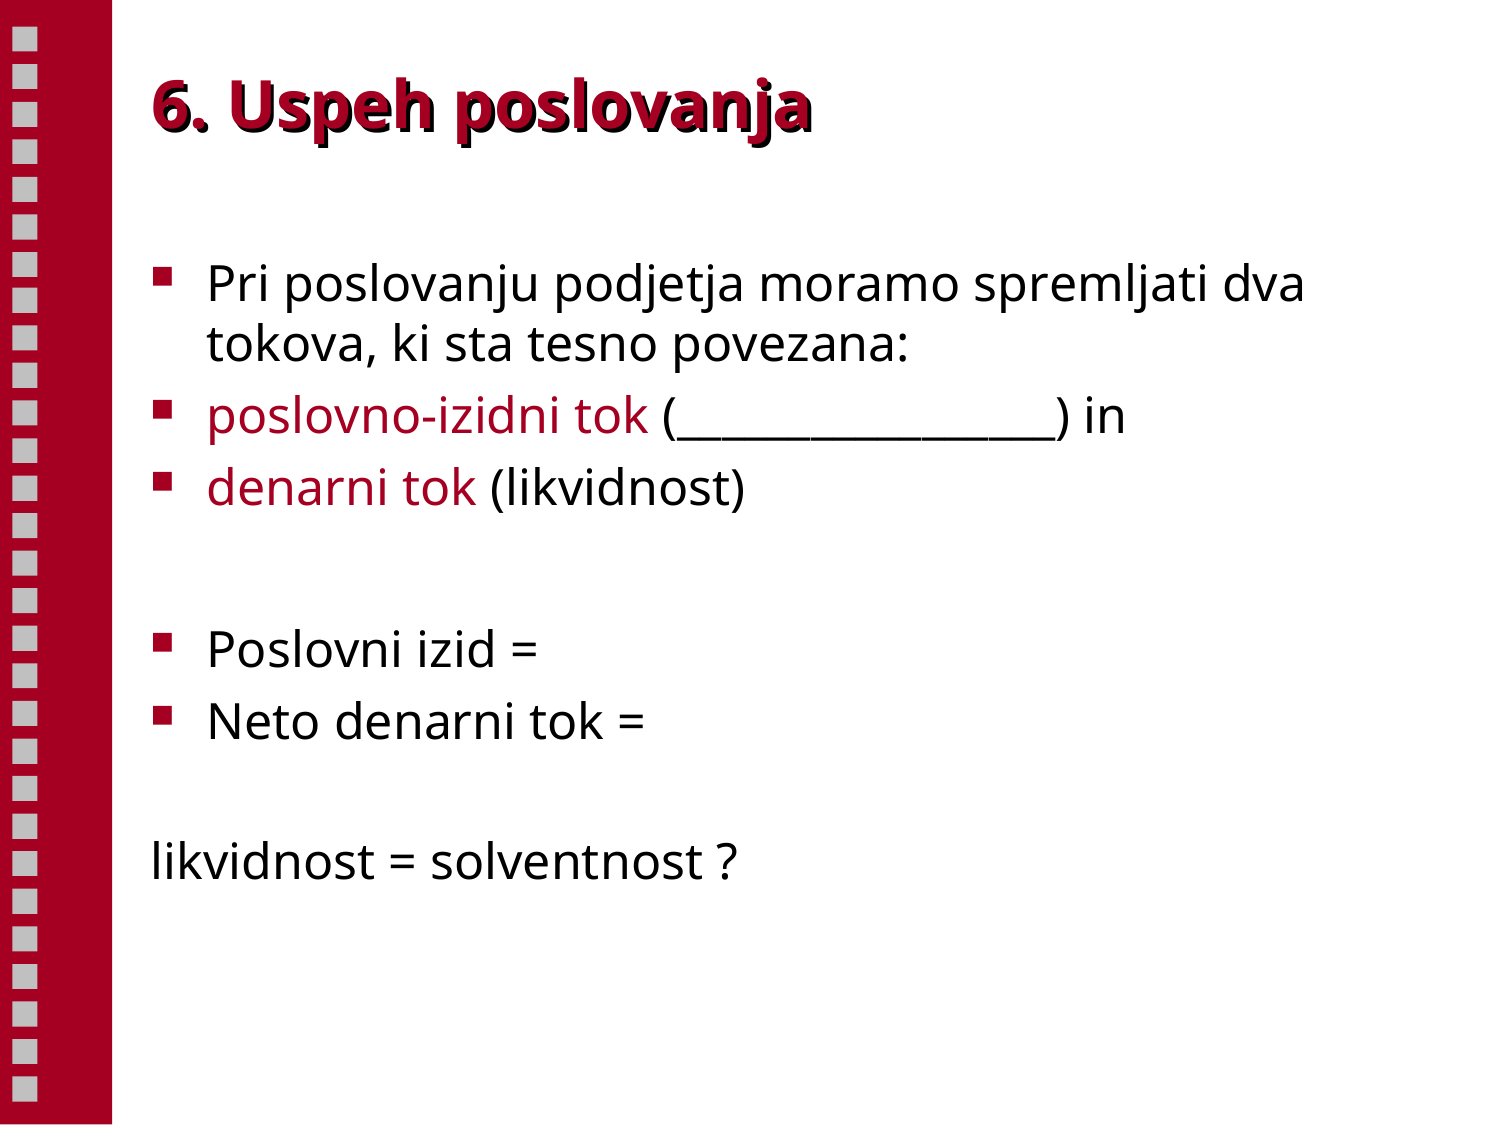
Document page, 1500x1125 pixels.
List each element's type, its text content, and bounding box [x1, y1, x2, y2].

text_box Poslovni izid = Neto denarni tok = [135, 609, 1416, 775]
text_box likvidnost = solventnost ? [135, 822, 1416, 929]
text_box Pri poslovanju podjetja moramo spremljati dva tokova, ki sta tesno povezana: poslovno-izidni tok (_________________) in denarni tok (likvidnost) [135, 243, 1416, 528]
title 6. Uspeh poslovanja [136, 30, 1412, 173]
